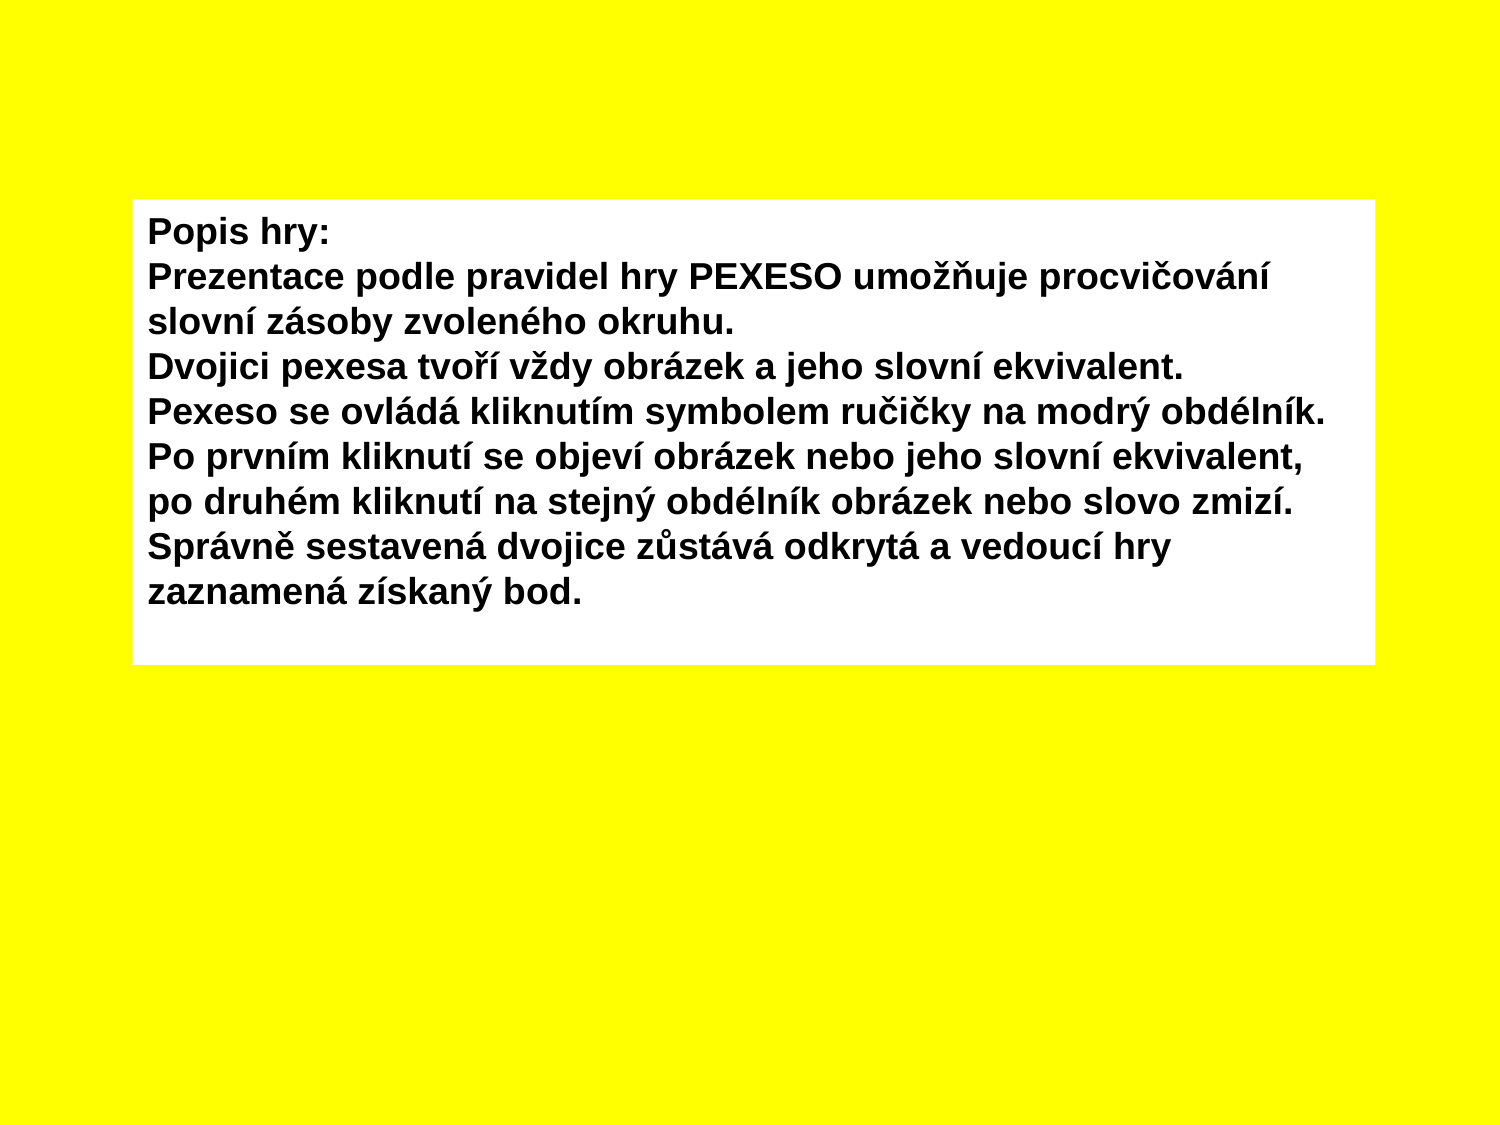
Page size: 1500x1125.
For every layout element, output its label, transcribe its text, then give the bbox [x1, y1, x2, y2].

text_box Popis hry: Prezentace podle pravidel hry PEXESO umožňuje procvičování slovní zásoby zvoleného okruhu. Dvojici pexesa tvoří vždy obrázek a jeho slovní ekvivalent. Pexeso se ovládá kliknutím symbolem ručičky na modrý obdélník. Po prvním kliknutí se objeví obrázek nebo jeho slovní ekvivalent, po druhém kliknutí na stejný obdélník obrázek nebo slovo zmizí. Správně sestavená dvojice zůstává odkrytá a vedoucí hry zaznamená získaný bod. [132, 199, 1376, 665]
